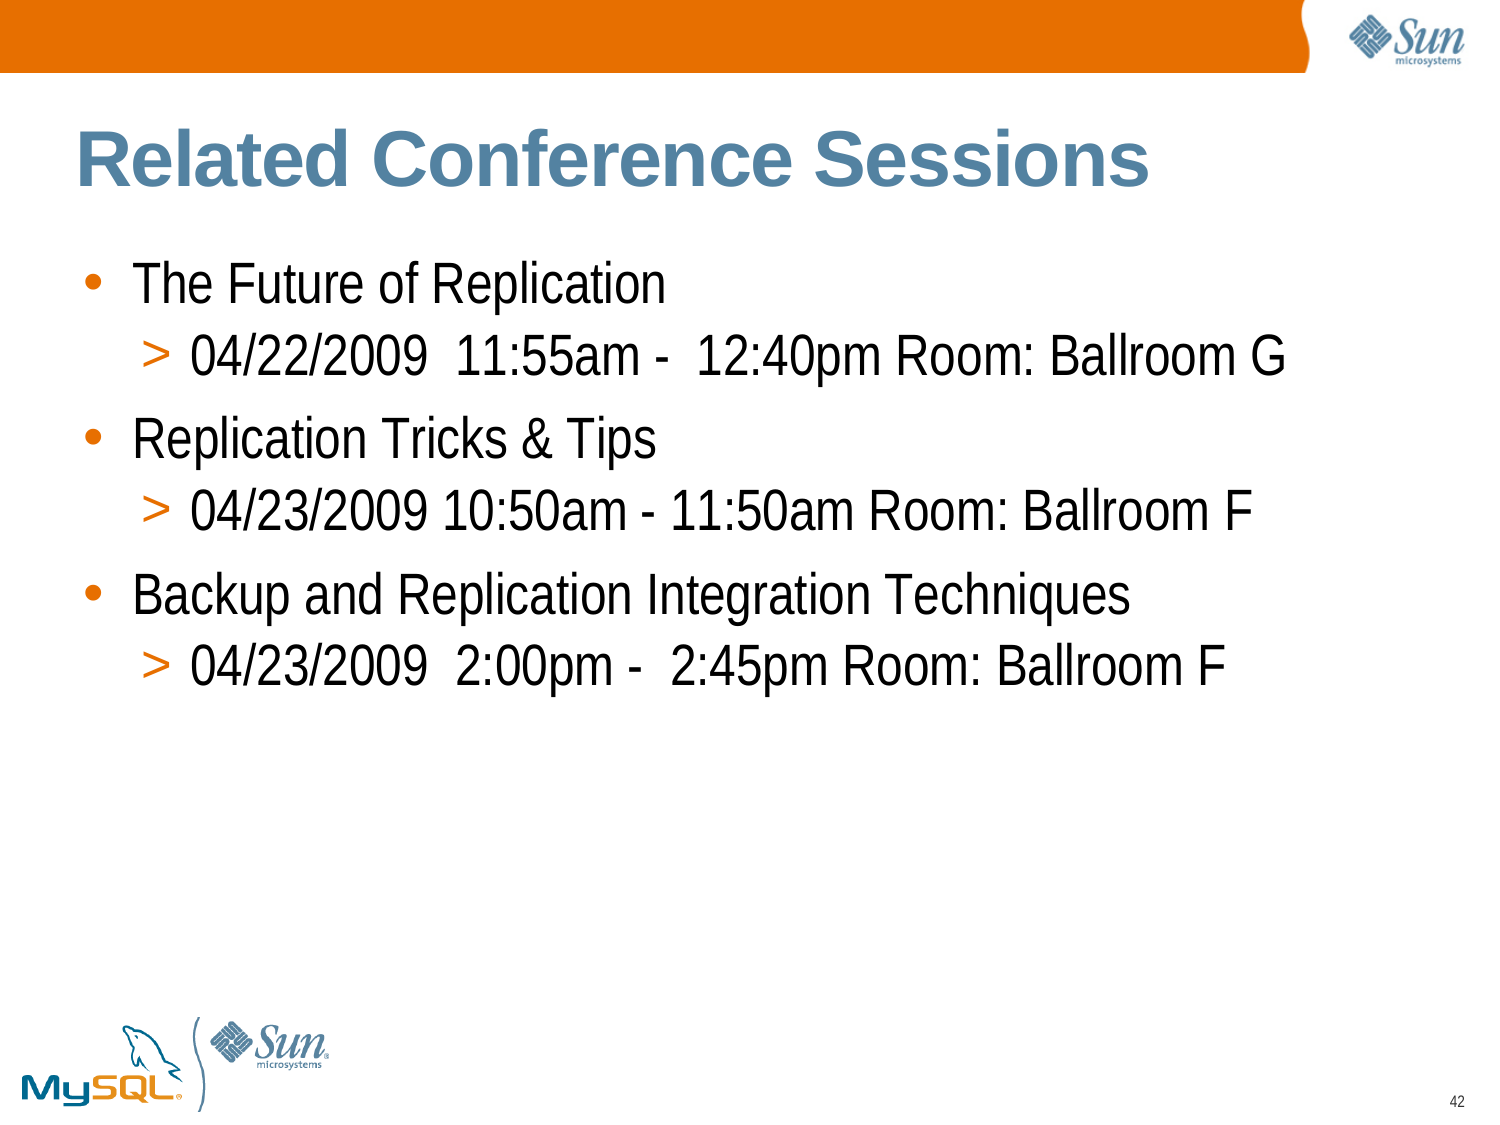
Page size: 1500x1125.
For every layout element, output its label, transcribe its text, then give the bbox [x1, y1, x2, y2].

picture [0, 0, 1500, 73]
picture [22, 1017, 329, 1112]
list The Future of Replication 04/22/2009 11:55am - 12:40pm Room: Ballroom G Replication Tricks & Tips 04/23/2009 10:50am - 11:50am Room: Ballroom F Backup and Replication Integration Techniques 04/23/2009 2:00pm - 2:45pm Room: Ballroom F [64, 258, 1401, 1062]
title Related Conference Sessions [75, 123, 1437, 227]
